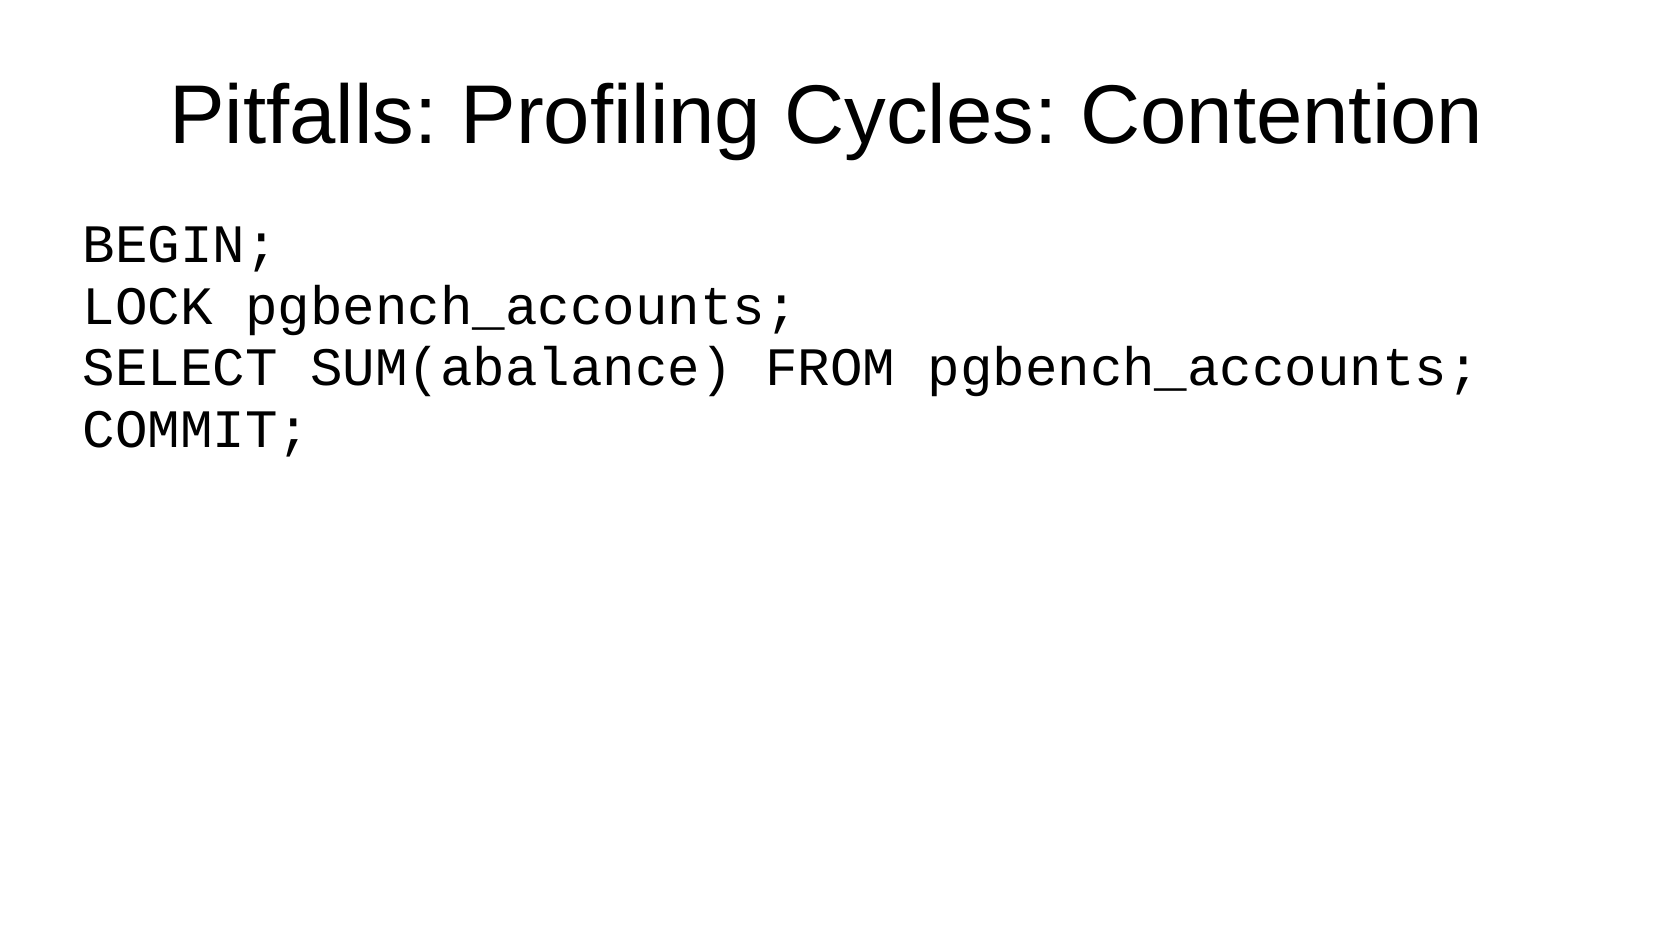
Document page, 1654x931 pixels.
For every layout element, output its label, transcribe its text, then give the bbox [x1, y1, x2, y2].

subtitle BEGIN; LOCK pgbench_accounts; SELECT SUM(abalance) FROM pgbench_accounts; COMMIT; [82, 217, 1571, 464]
title Pitfalls: Profiling Cycles: Contention [82, 37, 1571, 193]
